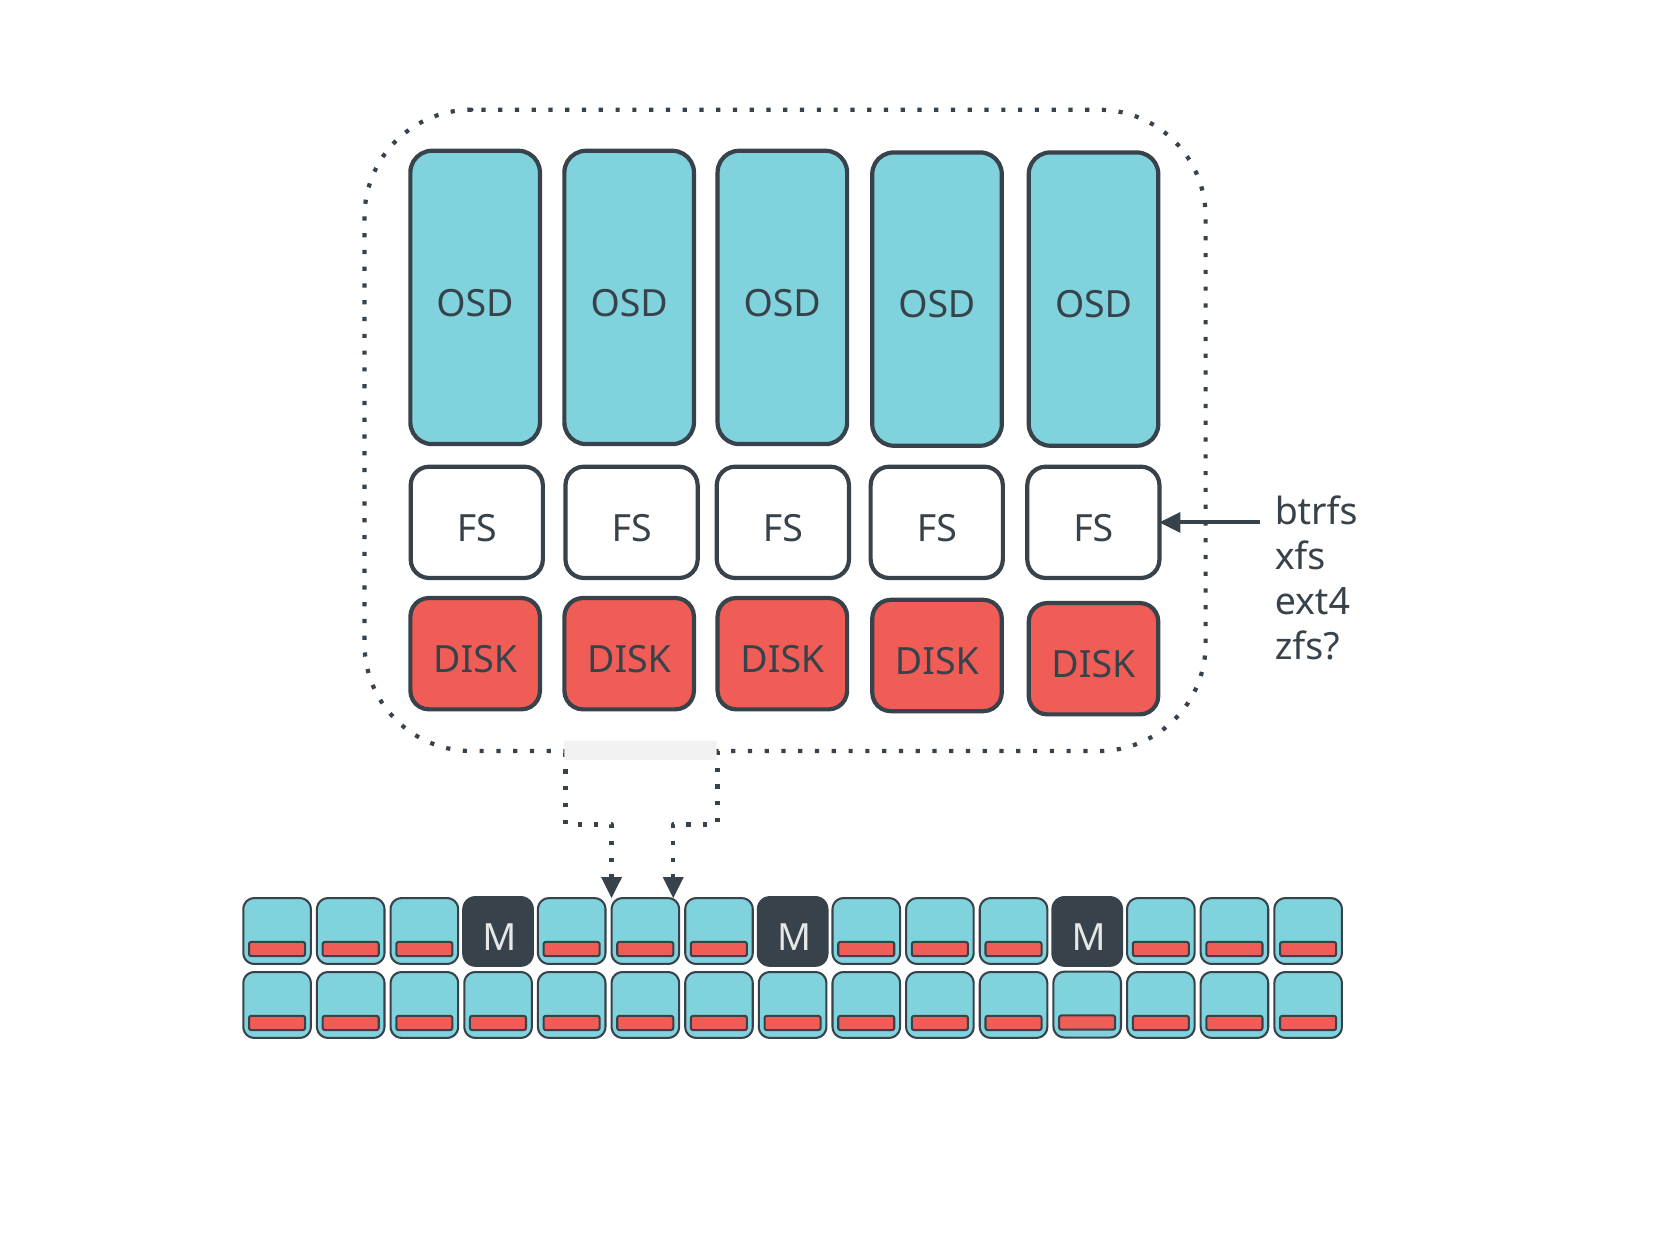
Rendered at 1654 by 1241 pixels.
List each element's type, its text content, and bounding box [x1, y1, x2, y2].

text_box [316, 898, 385, 964]
text_box [537, 972, 606, 1038]
text_box [1127, 972, 1195, 1038]
text_box DISK [1028, 603, 1159, 715]
text_box OSD [872, 152, 1002, 446]
text_box [906, 972, 974, 1038]
text_box OSD [410, 150, 540, 445]
text_box [1274, 898, 1342, 964]
text_box DISK [564, 597, 694, 710]
text_box FS [1027, 466, 1160, 579]
text_box M [1053, 898, 1121, 965]
text_box [685, 898, 753, 964]
text_box [611, 972, 680, 1038]
text_box [1274, 972, 1342, 1038]
text_box [1200, 972, 1269, 1038]
text_box [979, 972, 1048, 1038]
text_box [1200, 898, 1269, 964]
text_box DISK [872, 599, 1002, 712]
text_box [1053, 971, 1121, 1038]
text_box [464, 972, 532, 1038]
text_box [316, 972, 385, 1038]
text_box M [464, 898, 532, 965]
text_box [1127, 898, 1195, 964]
text_box [390, 898, 459, 964]
text_box FS [716, 466, 849, 579]
text_box btrfs xfs ext4 zfs? [1259, 472, 1373, 675]
text_box DISK [410, 597, 540, 710]
text_box FS [410, 466, 543, 579]
text_box FS [870, 466, 1003, 579]
text_box FS [565, 466, 698, 579]
text_box [537, 898, 606, 964]
text_box M [758, 898, 827, 965]
text_box [979, 898, 1048, 964]
text_box [611, 898, 680, 964]
text_box DISK [717, 597, 848, 710]
text_box [906, 898, 974, 964]
text_box [243, 972, 311, 1038]
text_box [685, 972, 753, 1038]
text_box [832, 972, 901, 1038]
text_box [758, 972, 827, 1038]
text_box [390, 972, 459, 1038]
text_box OSD [564, 150, 694, 445]
text_box [564, 740, 717, 760]
text_box OSD [1028, 152, 1159, 446]
text_box OSD [717, 150, 848, 445]
text_box [243, 898, 311, 964]
text_box [832, 898, 901, 964]
